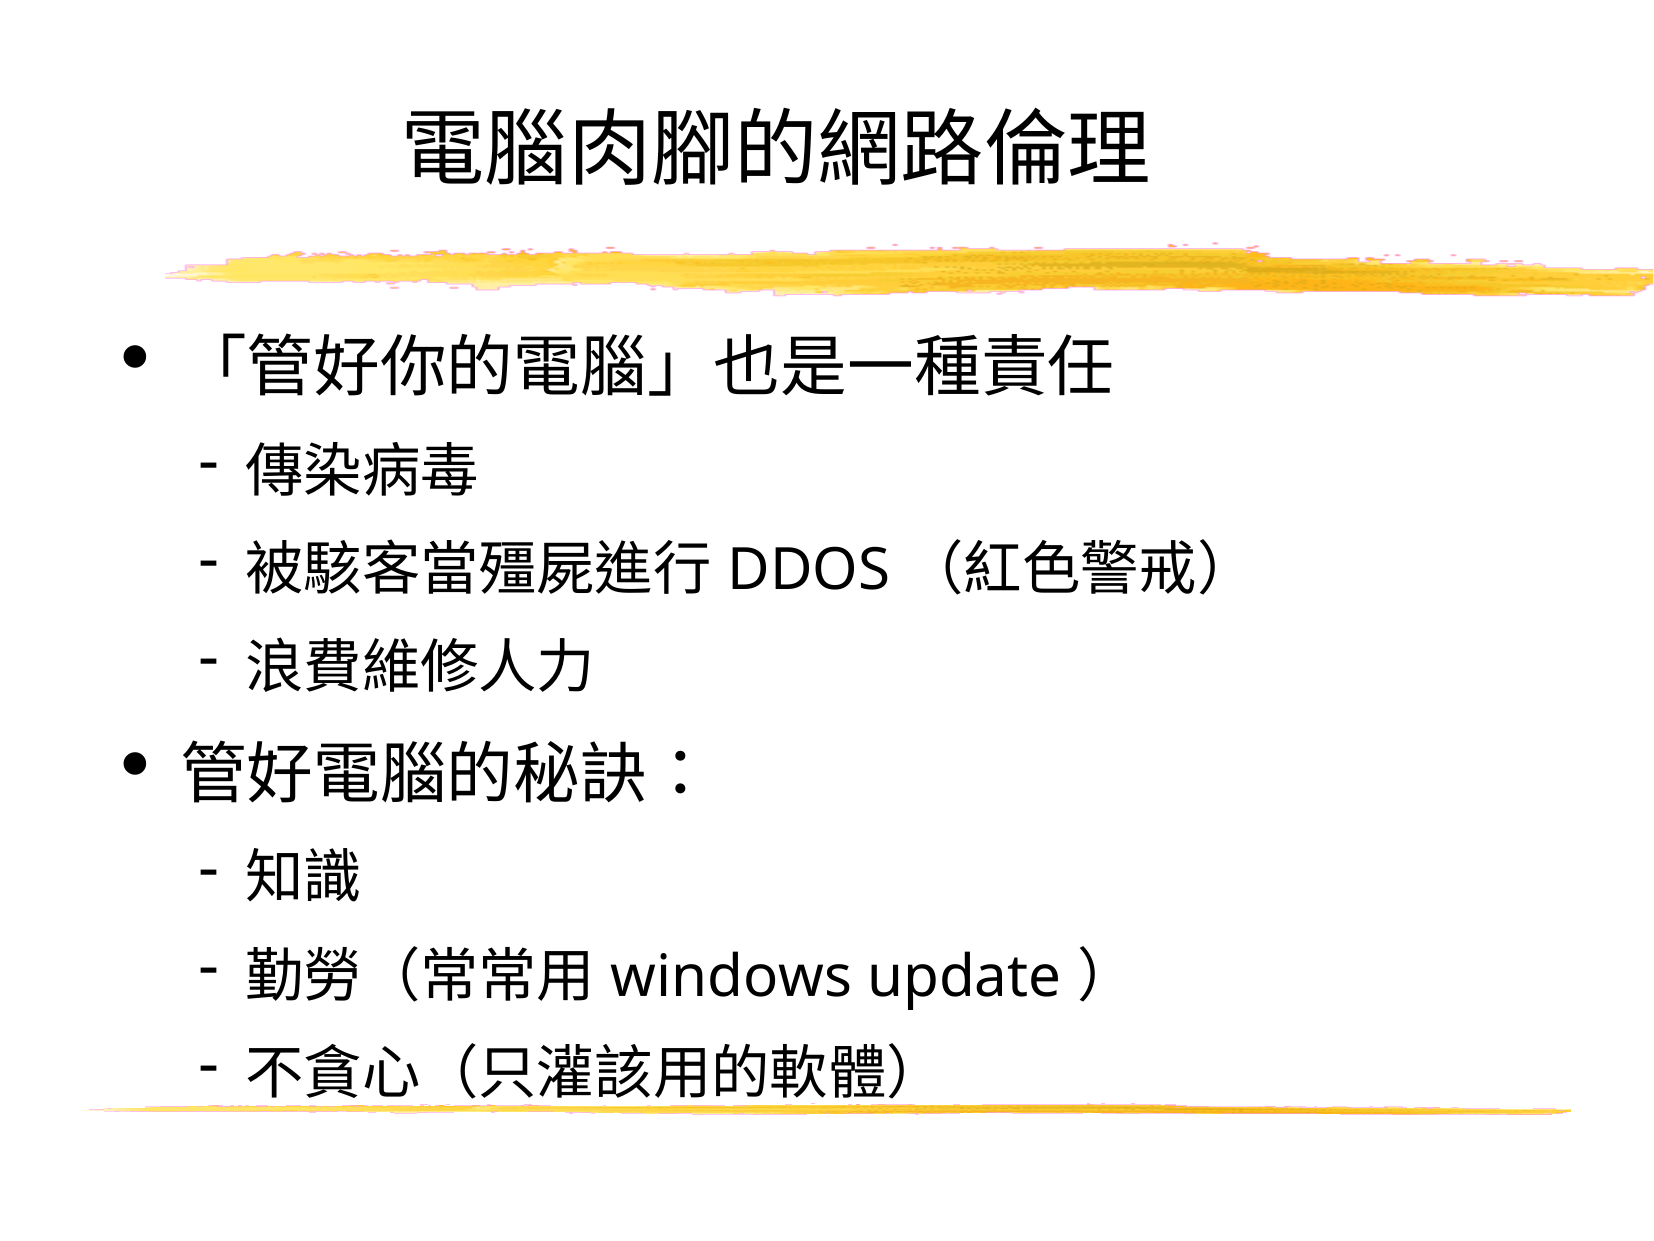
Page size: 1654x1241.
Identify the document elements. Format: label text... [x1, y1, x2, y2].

picture [165, 237, 1654, 308]
list 「管好你的電腦」也是一種責任 傳染病毒 被駭客當殭屍進行DDOS（紅色警戒） 浪費維修人力 管好電腦的秘訣： 知識 勤勞（常常用windows update） 不貪心（只灌該用的軟體） [124, 316, 1530, 1062]
title 電腦肉腳的網路倫理 [73, 41, 1480, 249]
picture [82, 1102, 1571, 1117]
